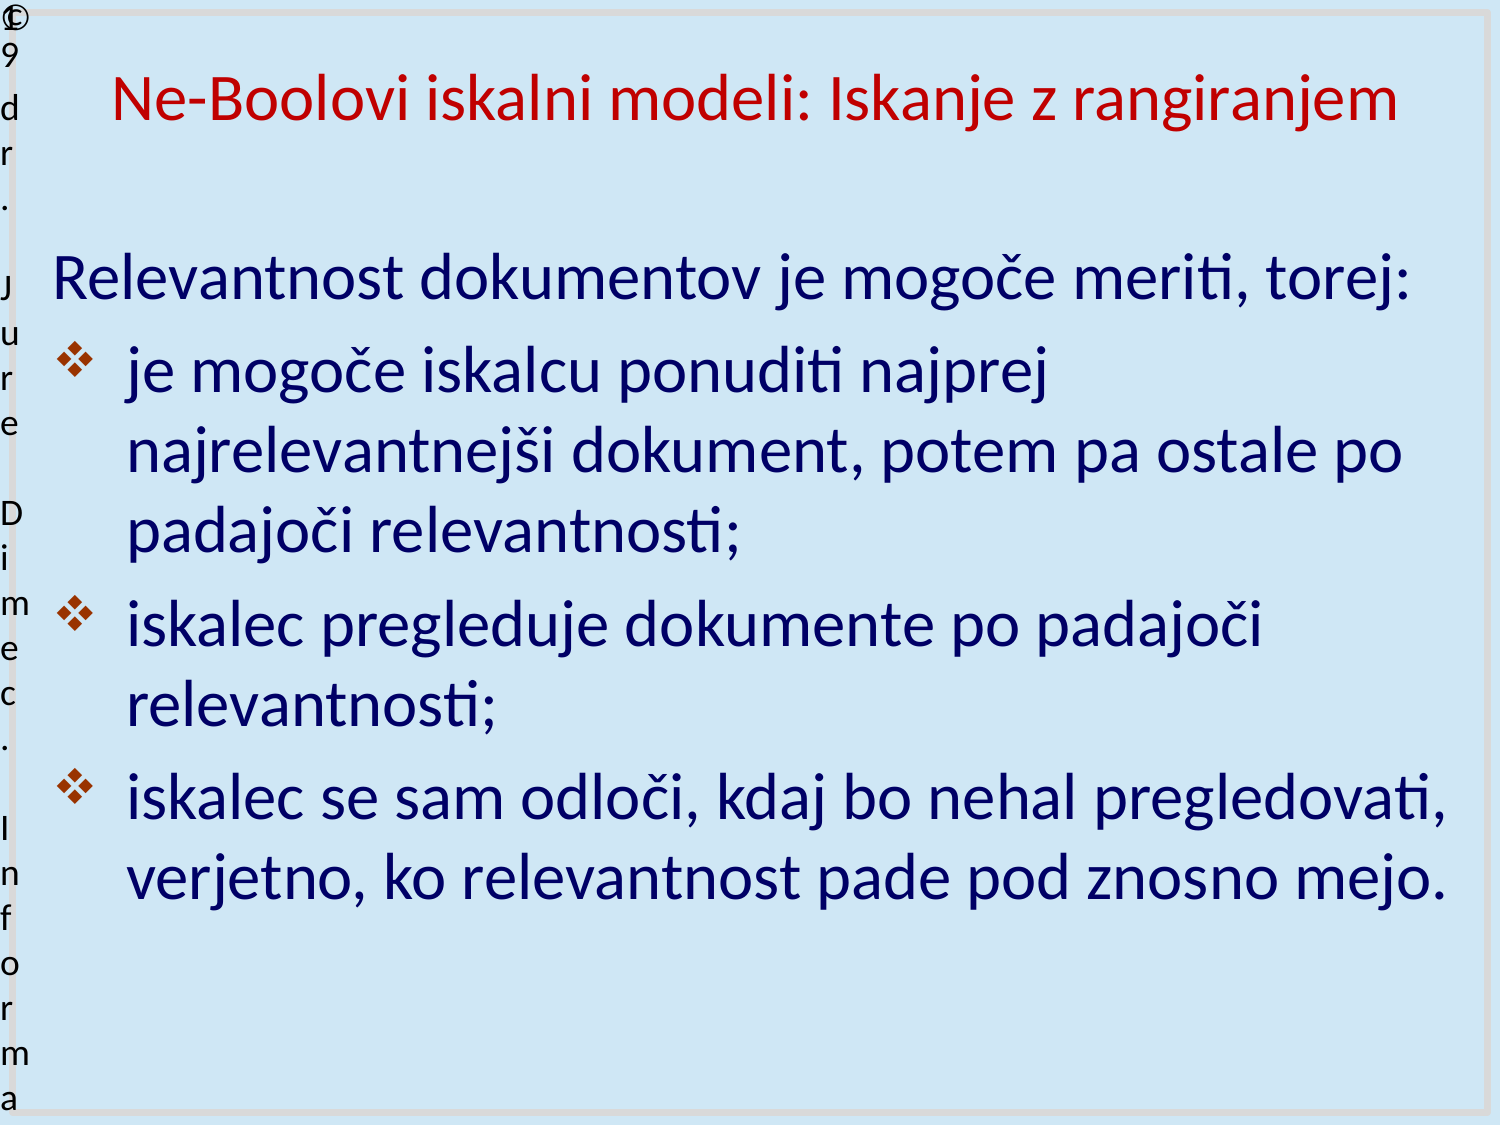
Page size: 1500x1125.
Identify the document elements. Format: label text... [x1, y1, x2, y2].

list Relevantnost dokumentov je mogoče meriti, torej: je mogoče iskalcu ponuditi najprej najrelevantnejši dokument, potem pa ostale po padajoči relevantnosti; iskalec pregleduje dokumente po padajoči relevantnosti; iskalec se sam odloči, kdaj bo nehal pregledovati, verjetno, ko relevantnost pade pod znosno mejo. [37, 224, 1475, 1050]
title Ne-Boolovi iskalni modeli: Iskanje z rangiranjem [37, 37, 1475, 150]
